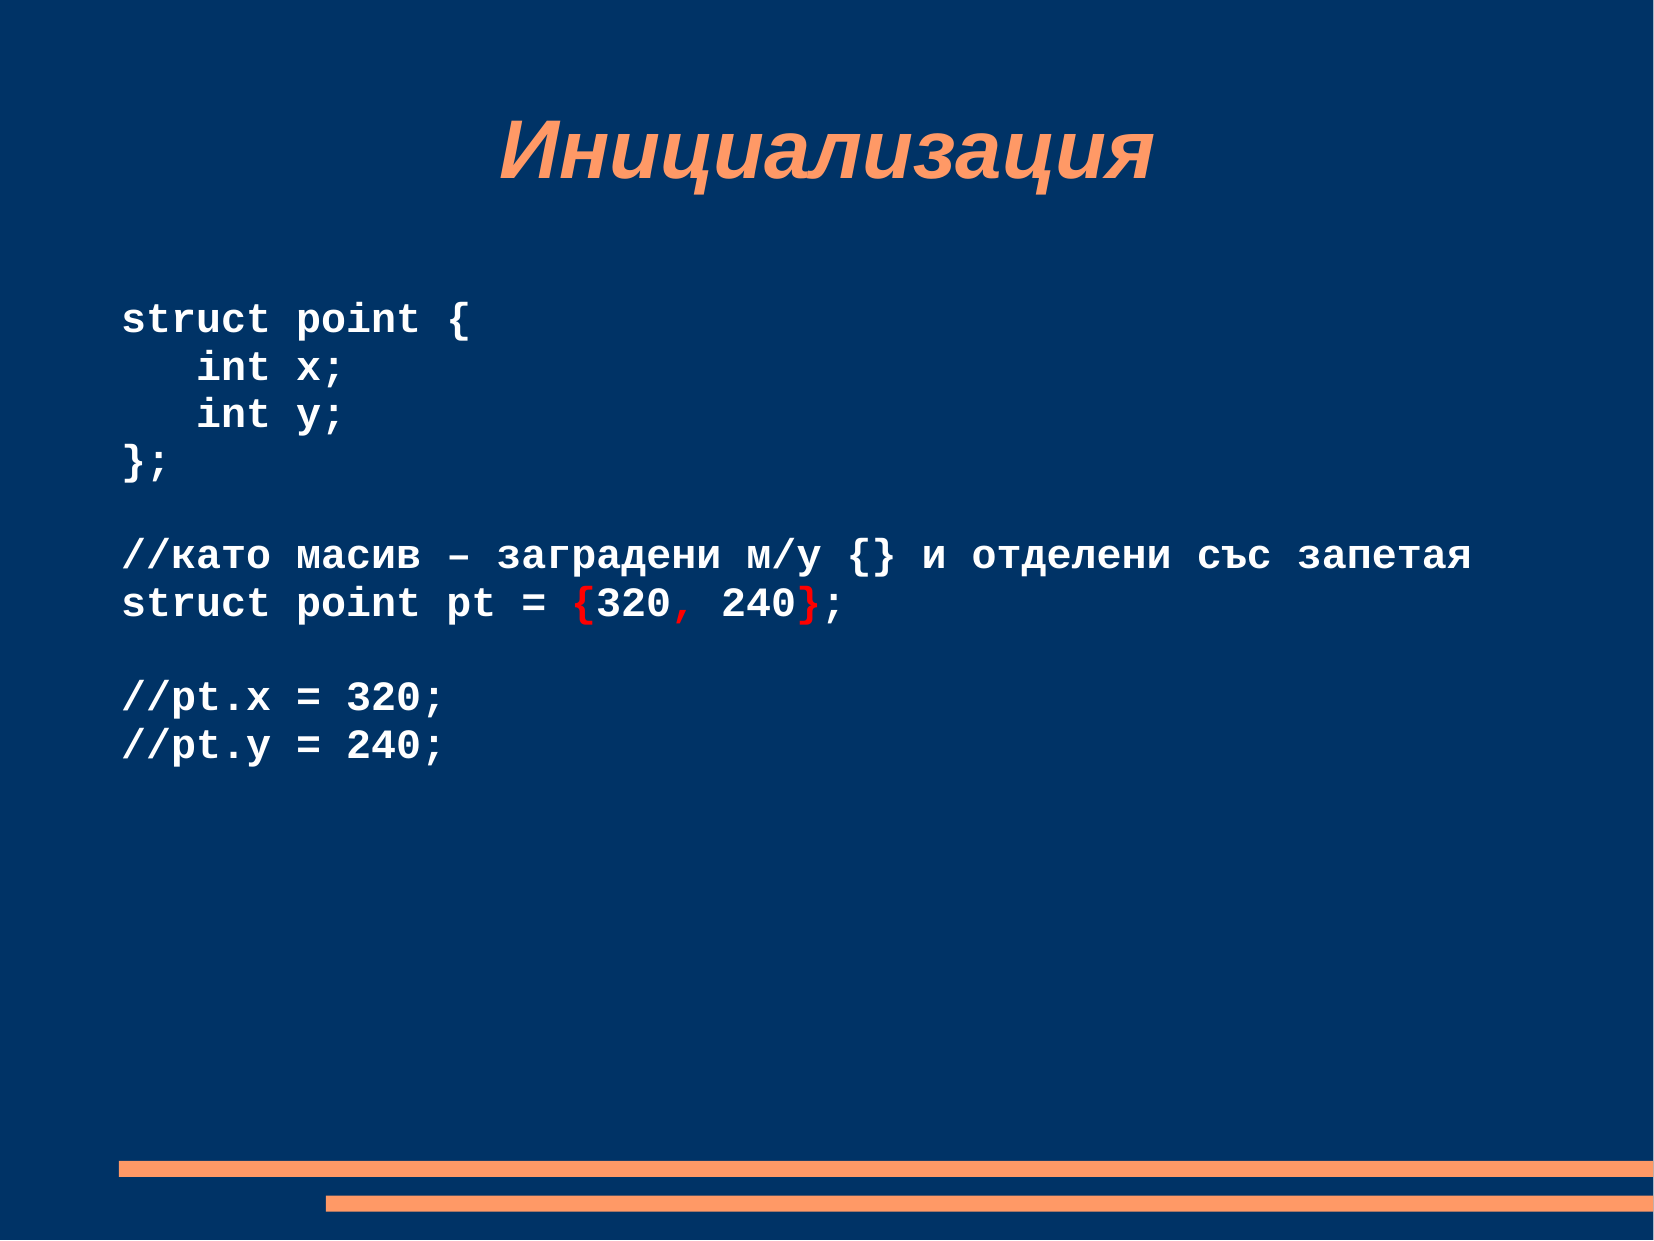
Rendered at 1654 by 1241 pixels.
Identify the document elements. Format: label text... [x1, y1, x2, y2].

text_box struct point { int x; int y; }; //като масив – заградени м/у {} и отделени със запетая struct point pt = {320, 240}; //pt.x = 320; //pt.y = 240; [106, 290, 1562, 784]
title Инициализация [121, 46, 1534, 254]
